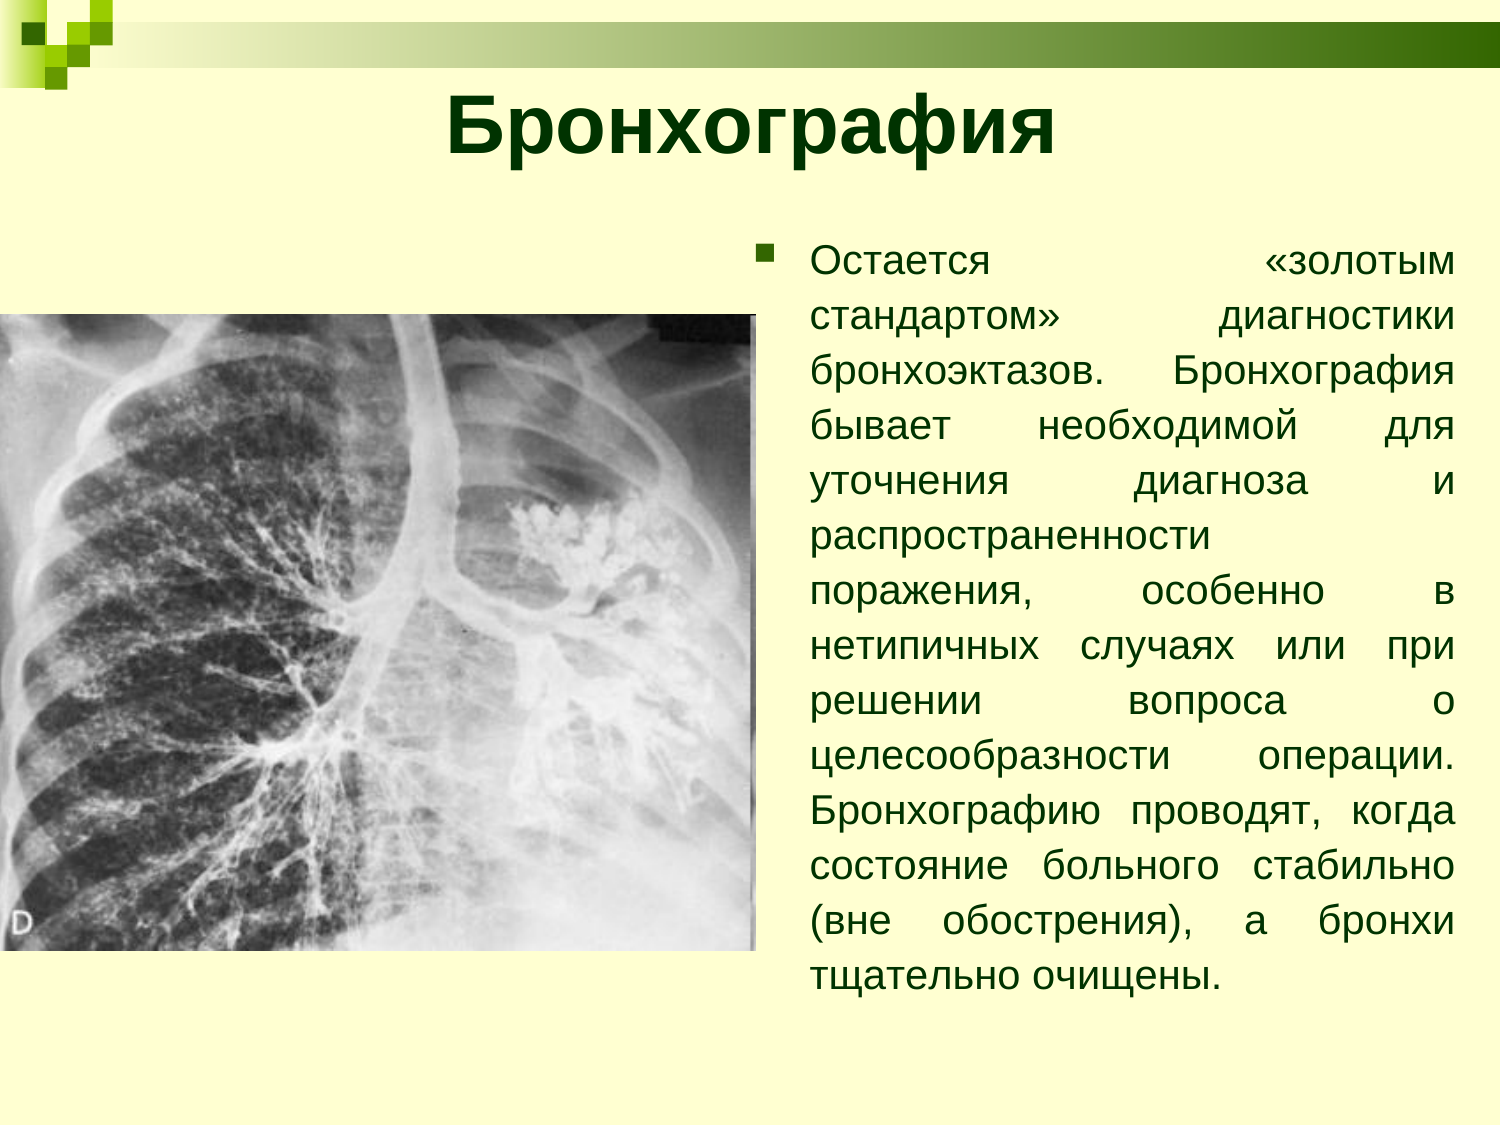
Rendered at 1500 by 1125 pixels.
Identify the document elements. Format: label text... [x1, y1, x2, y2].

title Бронхография [76, 62, 1427, 178]
picture [0, 314, 756, 951]
list Остается «золотым стандартом» диагностики бронхоэктазов. Бронхография бывает необходимой для уточнения диагноза и распространенности поражения, особенно в нетипичных случаях или при решении вопроса о целесообразности операции. Бронхографию проводят, когда состояние больного стабильно (вне обострения), а бронхи тщательно очищены. [738, 219, 1471, 1094]
